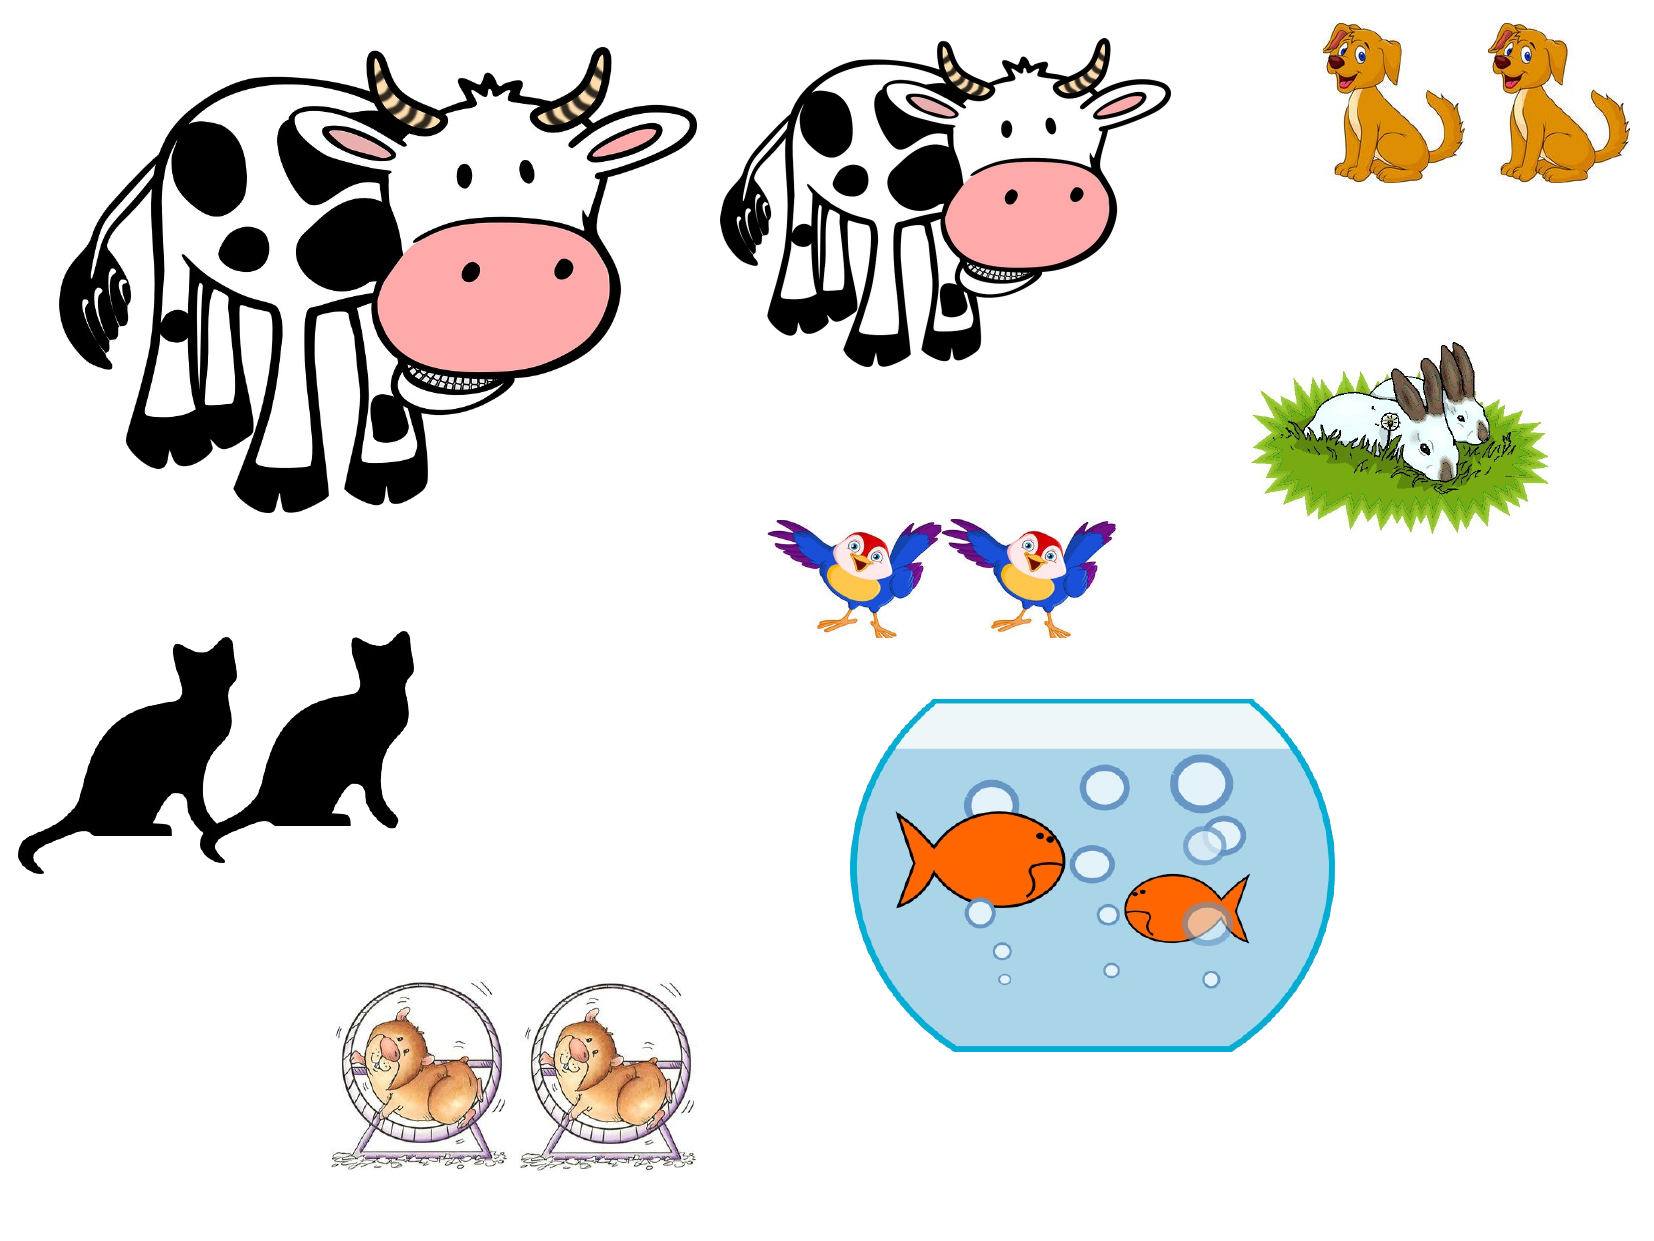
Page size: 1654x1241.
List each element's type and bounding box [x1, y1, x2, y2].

picture [519, 980, 697, 1171]
picture [720, 38, 1171, 367]
picture [767, 519, 1116, 638]
picture [18, 631, 414, 875]
picture [1251, 342, 1548, 534]
picture [1322, 23, 1465, 183]
picture [1234, 891, 1335, 1052]
picture [330, 979, 508, 1170]
picture [59, 47, 697, 513]
picture [850, 883, 952, 1052]
picture [850, 699, 1331, 1049]
picture [1254, 699, 1335, 846]
picture [1488, 23, 1630, 183]
